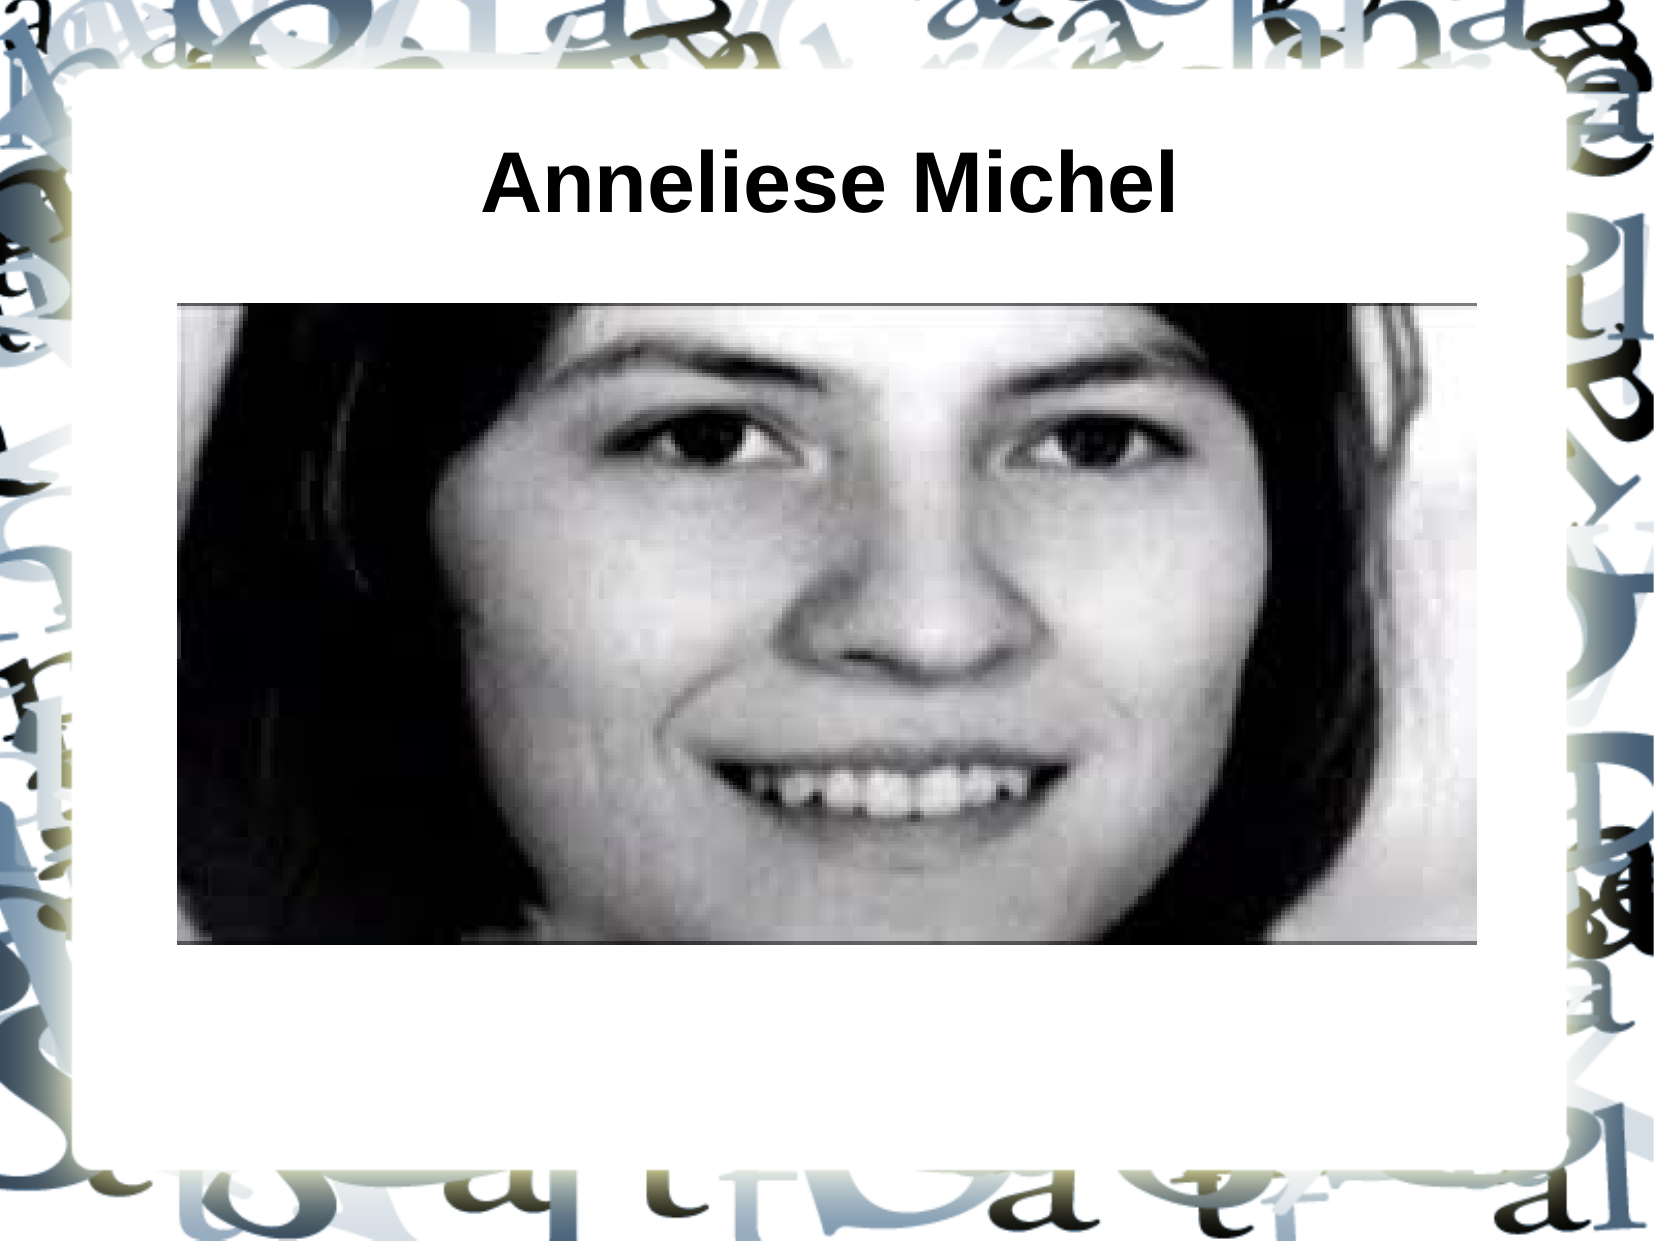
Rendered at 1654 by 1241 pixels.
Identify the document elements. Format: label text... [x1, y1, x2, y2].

picture [0, 0, 1654, 1241]
title Anneliese Michel [82, 78, 1571, 287]
